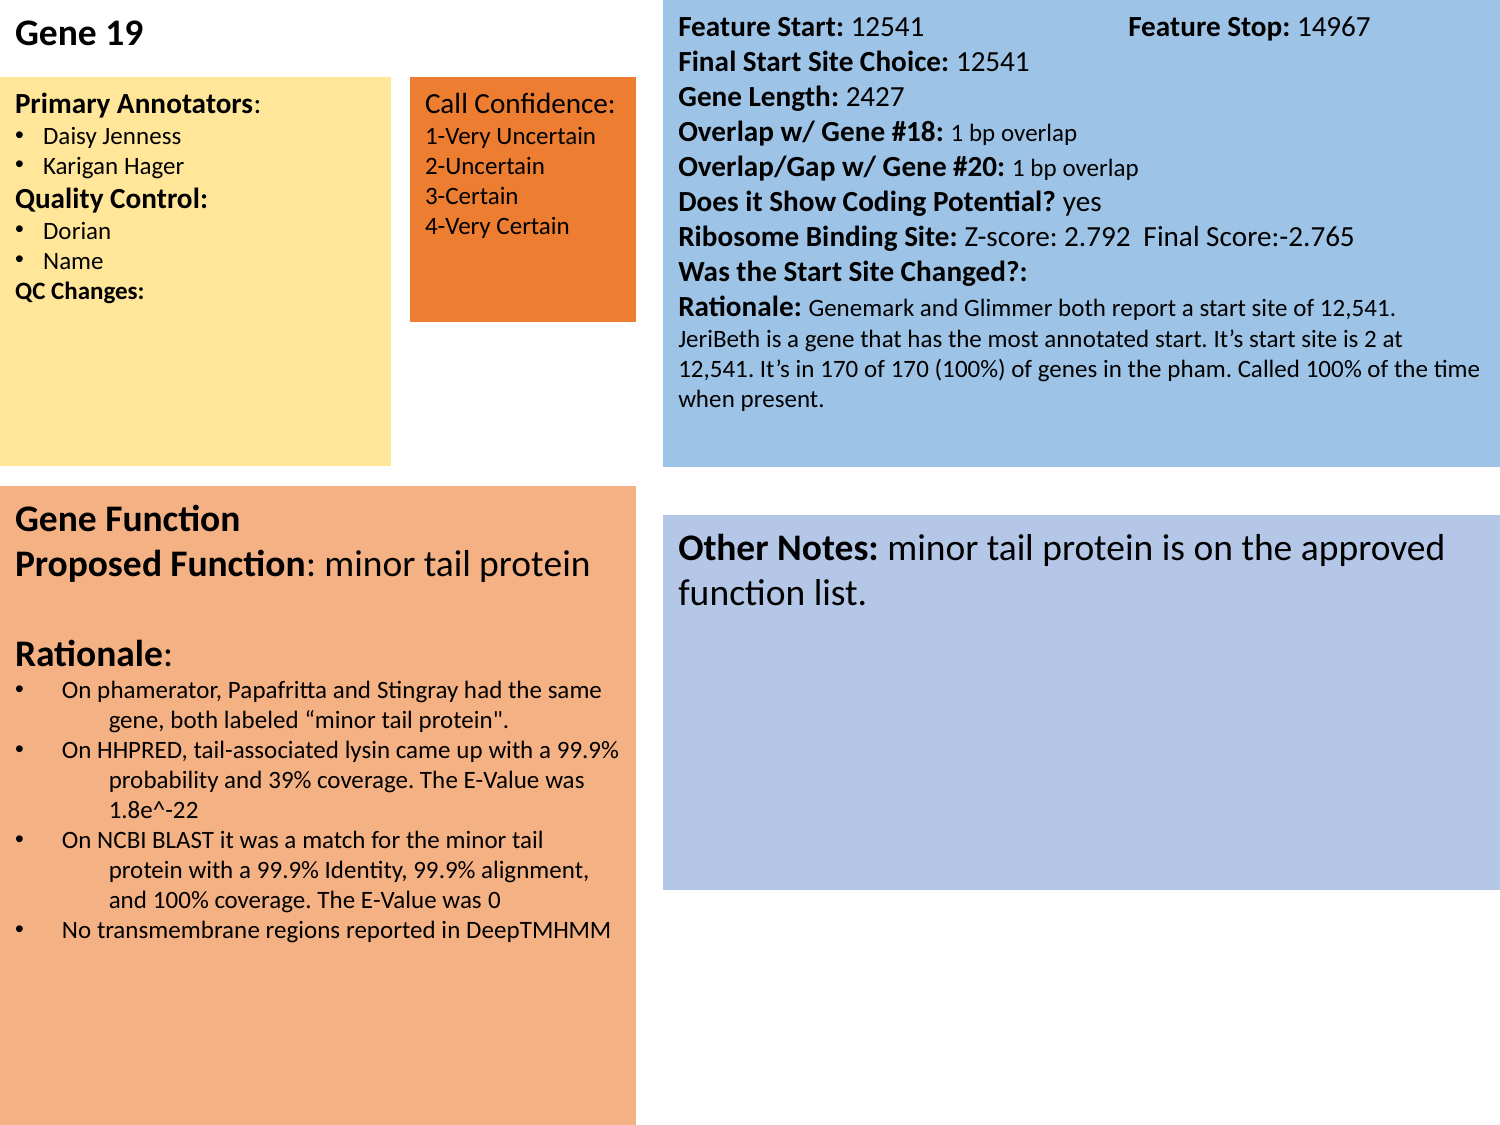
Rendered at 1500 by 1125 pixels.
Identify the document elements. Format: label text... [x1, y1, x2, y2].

text_box Primary Annotators: Daisy Jenness Karigan Hager Quality Control: Dorian Name QC Changes: [0, 77, 391, 466]
text_box Other Notes: minor tail protein is on the approved function list. [663, 515, 1500, 890]
text_box Gene 19 [0, 0, 160, 61]
text_box Call Confidence: 1-Very Uncertain 2-Uncertain 3-Certain 4-Very Certain [410, 77, 636, 322]
text_box Feature Start: 12541 Feature Stop: 14967 Final Start Site Choice: 12541 Gene Length: 2427 Overlap w/ Gene #18: 1 bp overlap Overlap/Gap w/ Gene #20: 1 bp overlap Does it Show Coding Potential? yes Ribosome Binding Site: Z-score: 2.792 Final Score:-2.765 Was the Start Site Changed?: Rationale: Genemark and Glimmer both report a start site of 12,541. JeriBeth is a gene that has the most annotated start. It’s start site is 2 at 12,541. It’s in 170 of 170 (100%) of genes in the pham. Called 100% of the time when present. [663, 0, 1500, 467]
text_box Gene Function Proposed Function: minor tail protein Rationale: On phamerator, Papafritta and Stingray had the same gene, both labeled “minor tail protein". On HHPRED, tail-associated lysin came up with a 99.9% probability and 39% coverage. The E-Value was 1.8e^-22 On NCBI BLAST it was a match for the minor tail protein with a 99.9% Identity, 99.9% alignment, and 100% coverage. The E-Value was 0 No transmembrane regions reported in DeepTMHMM [0, 486, 636, 1125]
